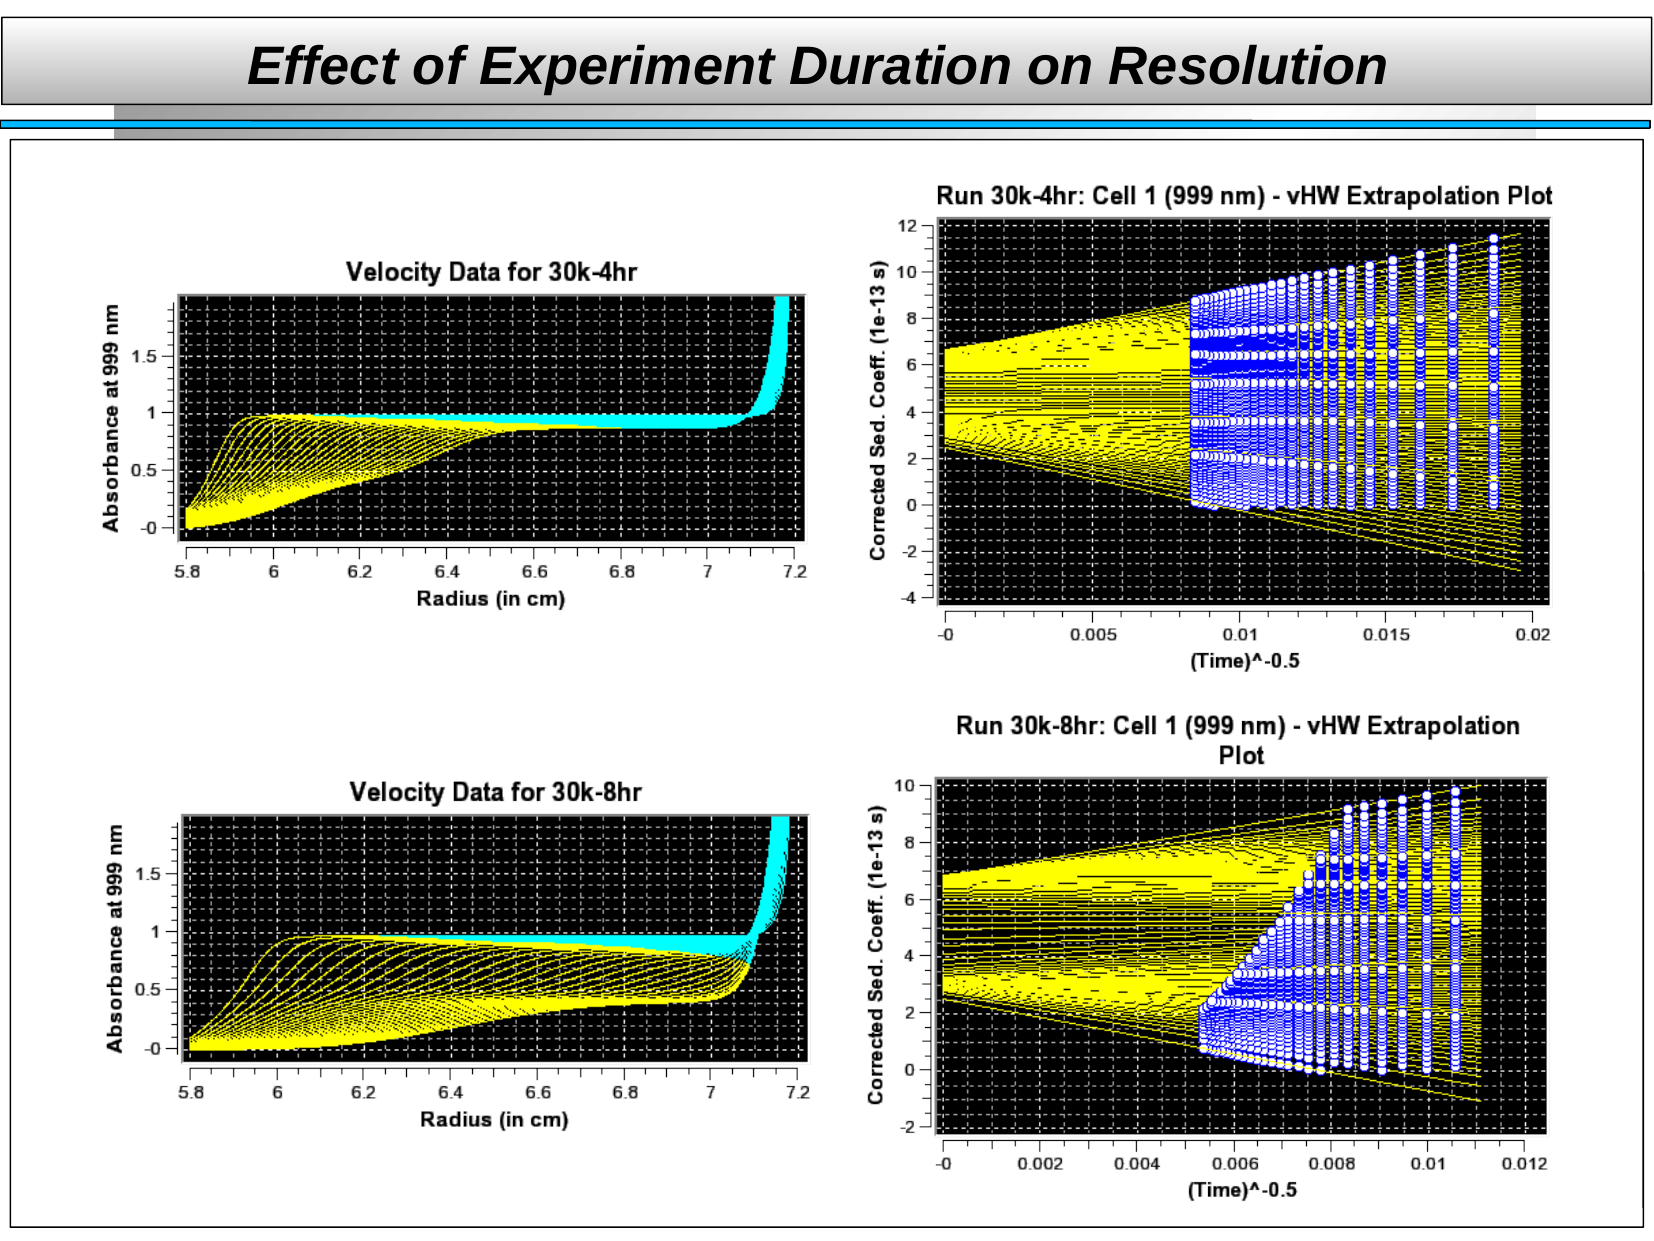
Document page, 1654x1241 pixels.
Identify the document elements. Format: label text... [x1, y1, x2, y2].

picture [842, 157, 1577, 1227]
text_box Effect of Experiment Duration on Resolution [1, 17, 1652, 105]
text_box [0, 120, 1651, 129]
text_box [10, 139, 1644, 1228]
picture [76, 232, 833, 638]
picture [80, 752, 836, 1158]
